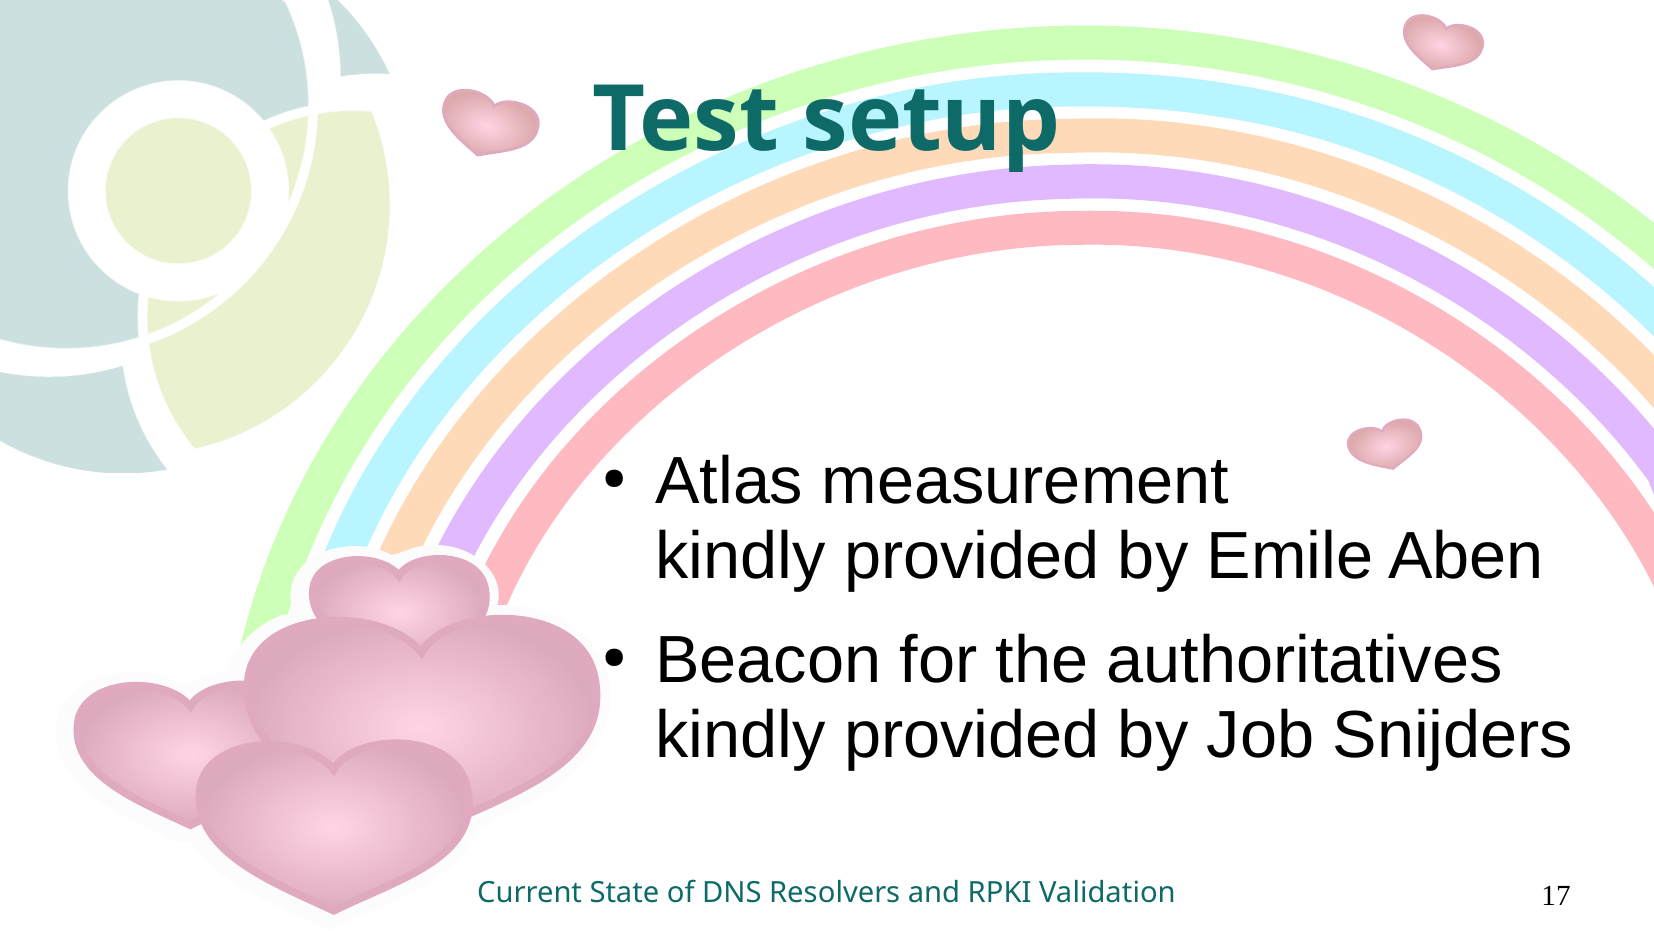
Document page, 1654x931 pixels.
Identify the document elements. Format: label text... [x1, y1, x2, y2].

picture [47, 0, 1654, 931]
list Atlas measurement kindly provided by Emile Aben Beacon for the authoritatives kindly provided by Job Snijders [584, 442, 1636, 781]
title Test setup [82, 37, 1571, 193]
